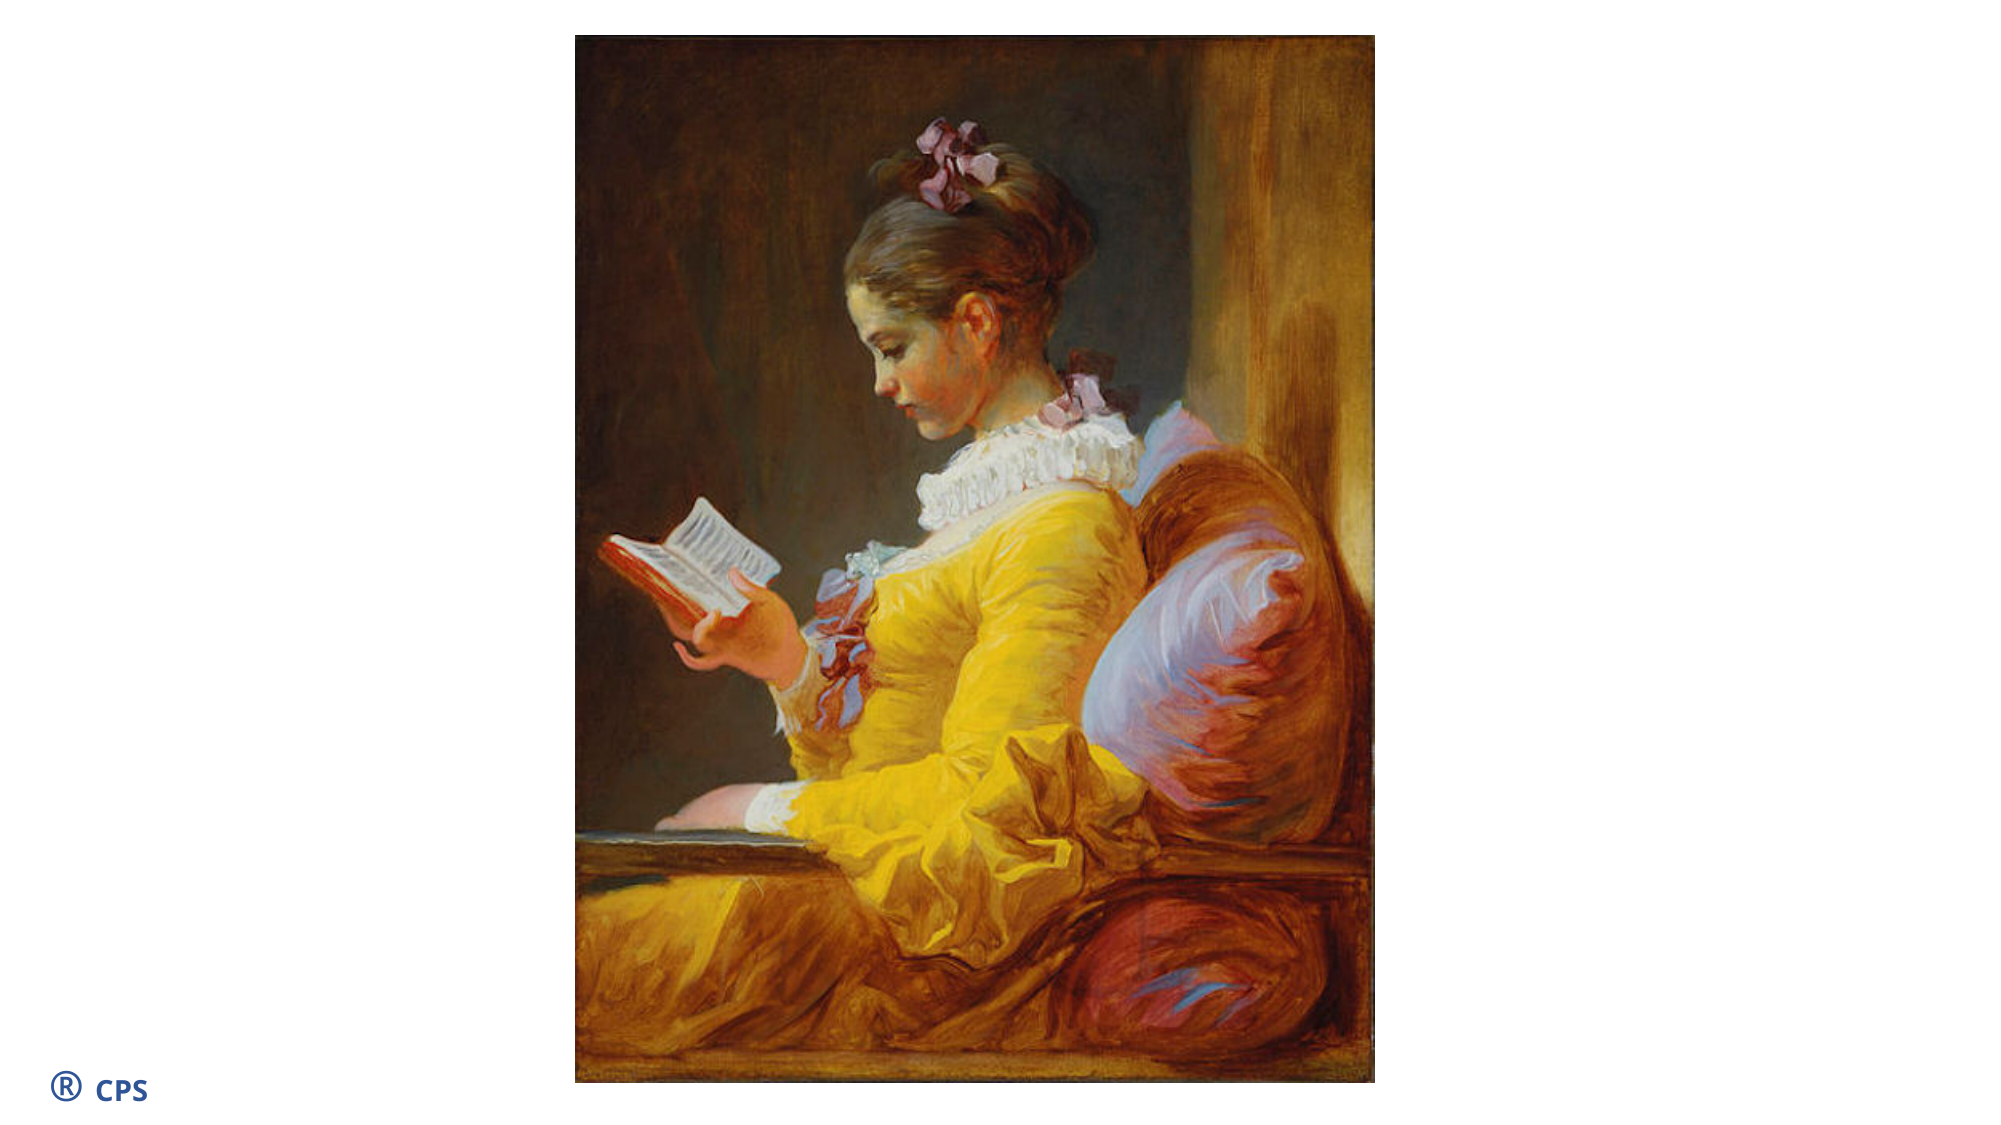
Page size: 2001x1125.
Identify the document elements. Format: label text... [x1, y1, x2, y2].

text_box ® CPS [34, 1052, 177, 1118]
picture [575, 35, 1375, 1083]
